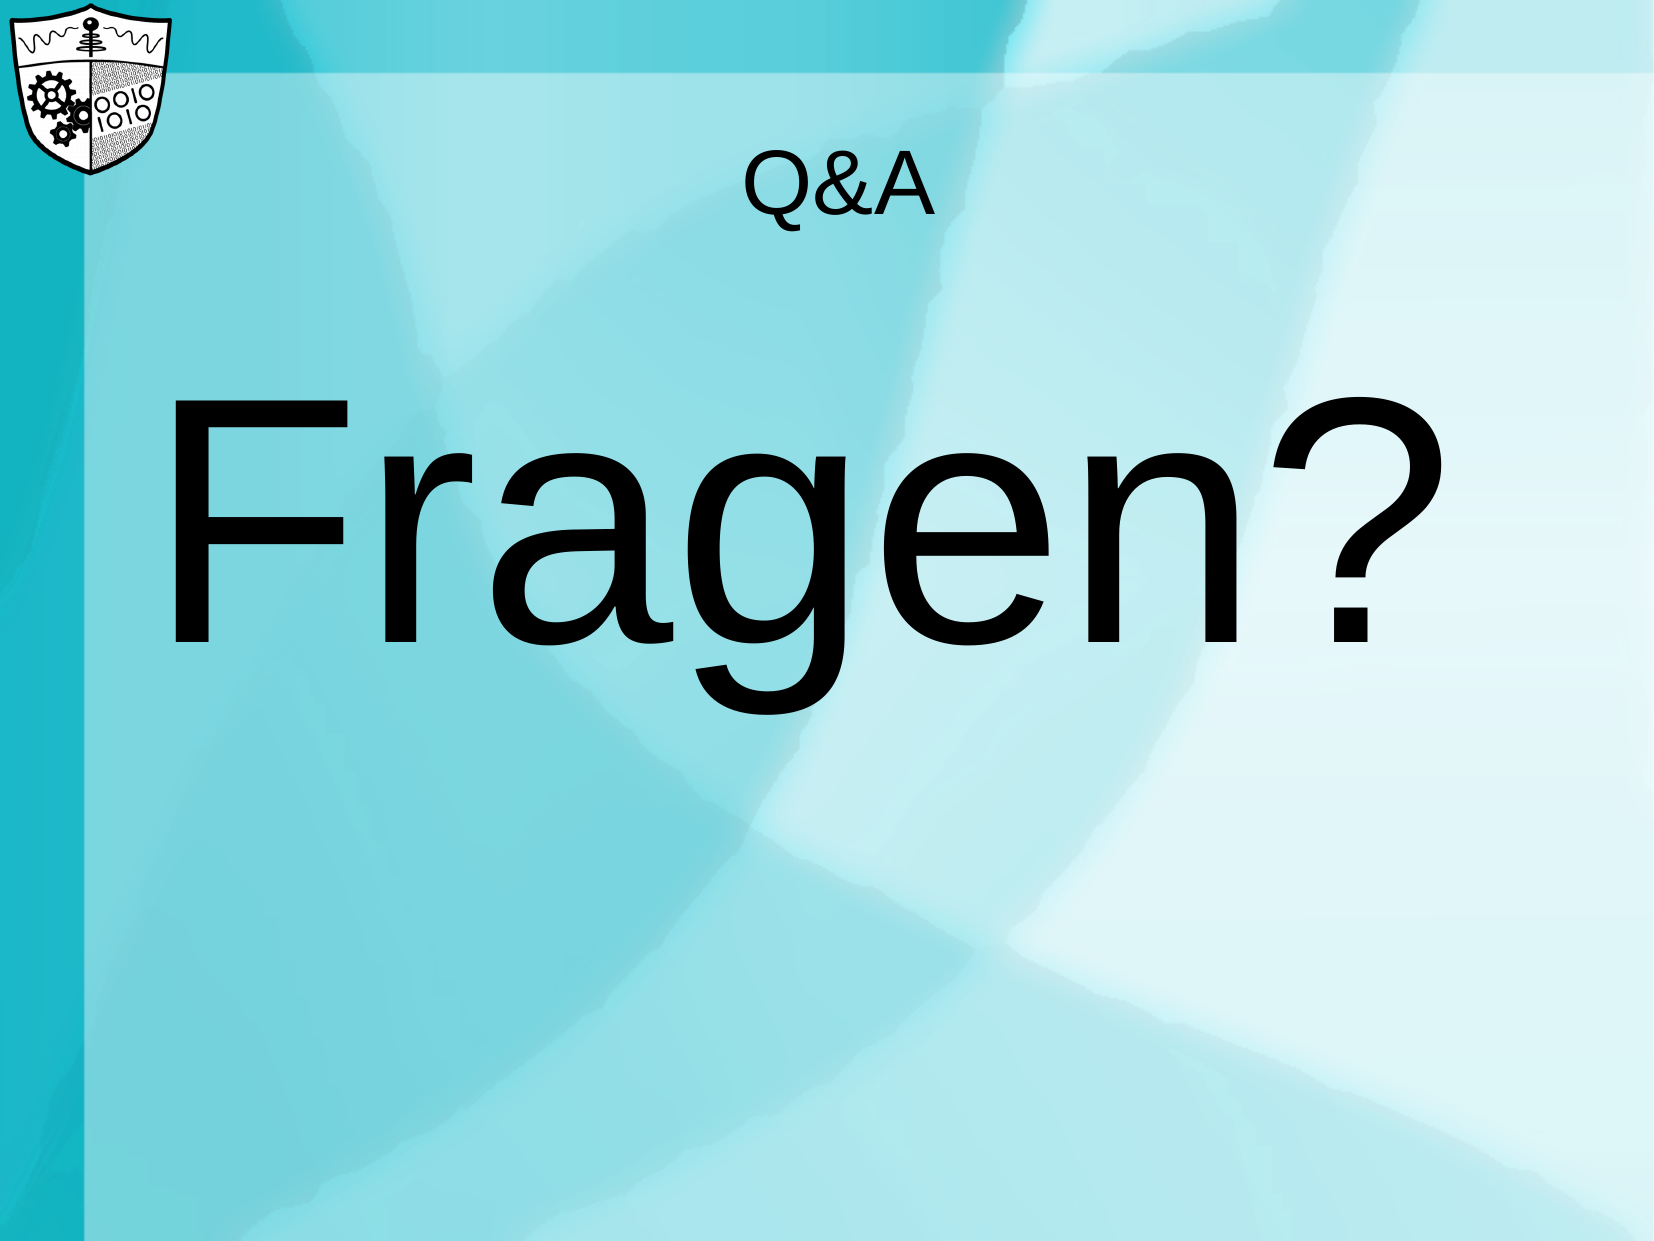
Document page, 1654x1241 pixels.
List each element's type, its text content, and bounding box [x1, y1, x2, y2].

list Fragen? [147, 324, 1512, 1162]
title Q&A [94, 78, 1583, 287]
picture [0, 0, 1654, 1241]
